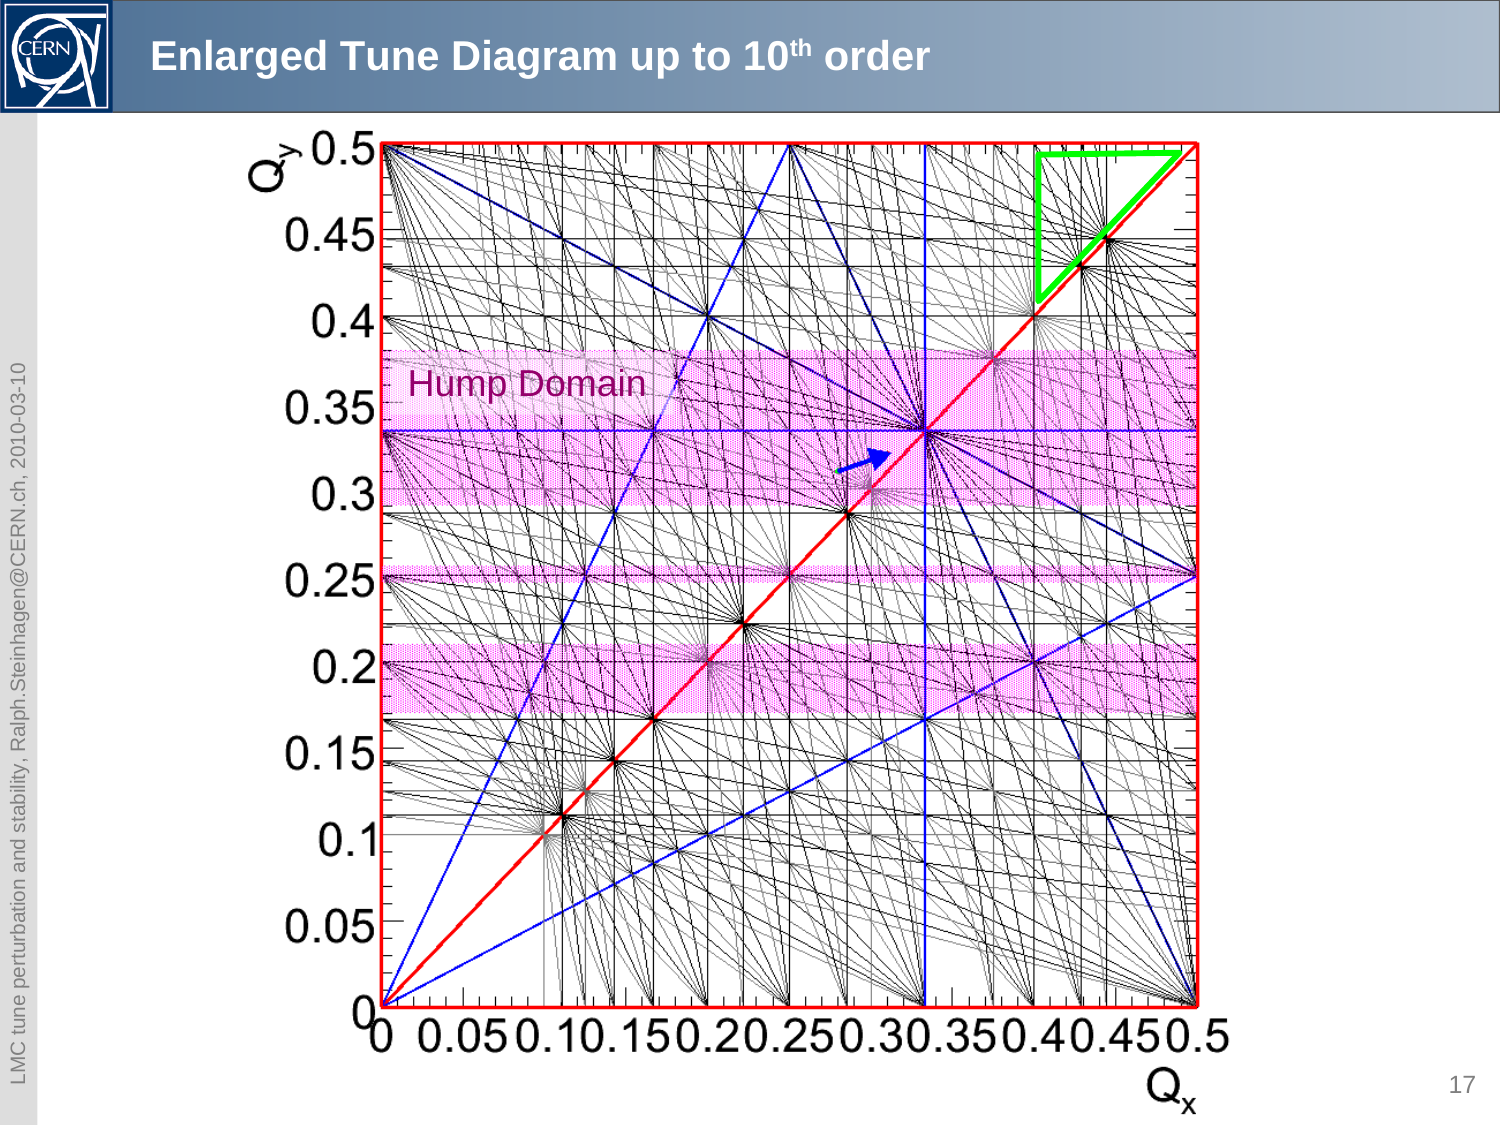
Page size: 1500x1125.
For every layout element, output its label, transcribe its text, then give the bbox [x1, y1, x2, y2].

text_box Hump Domain [390, 352, 674, 415]
picture [216, 123, 1249, 1125]
picture [0, 0, 113, 113]
title Enlarged Tune Diagram up to 10th order [150, 7, 1201, 106]
